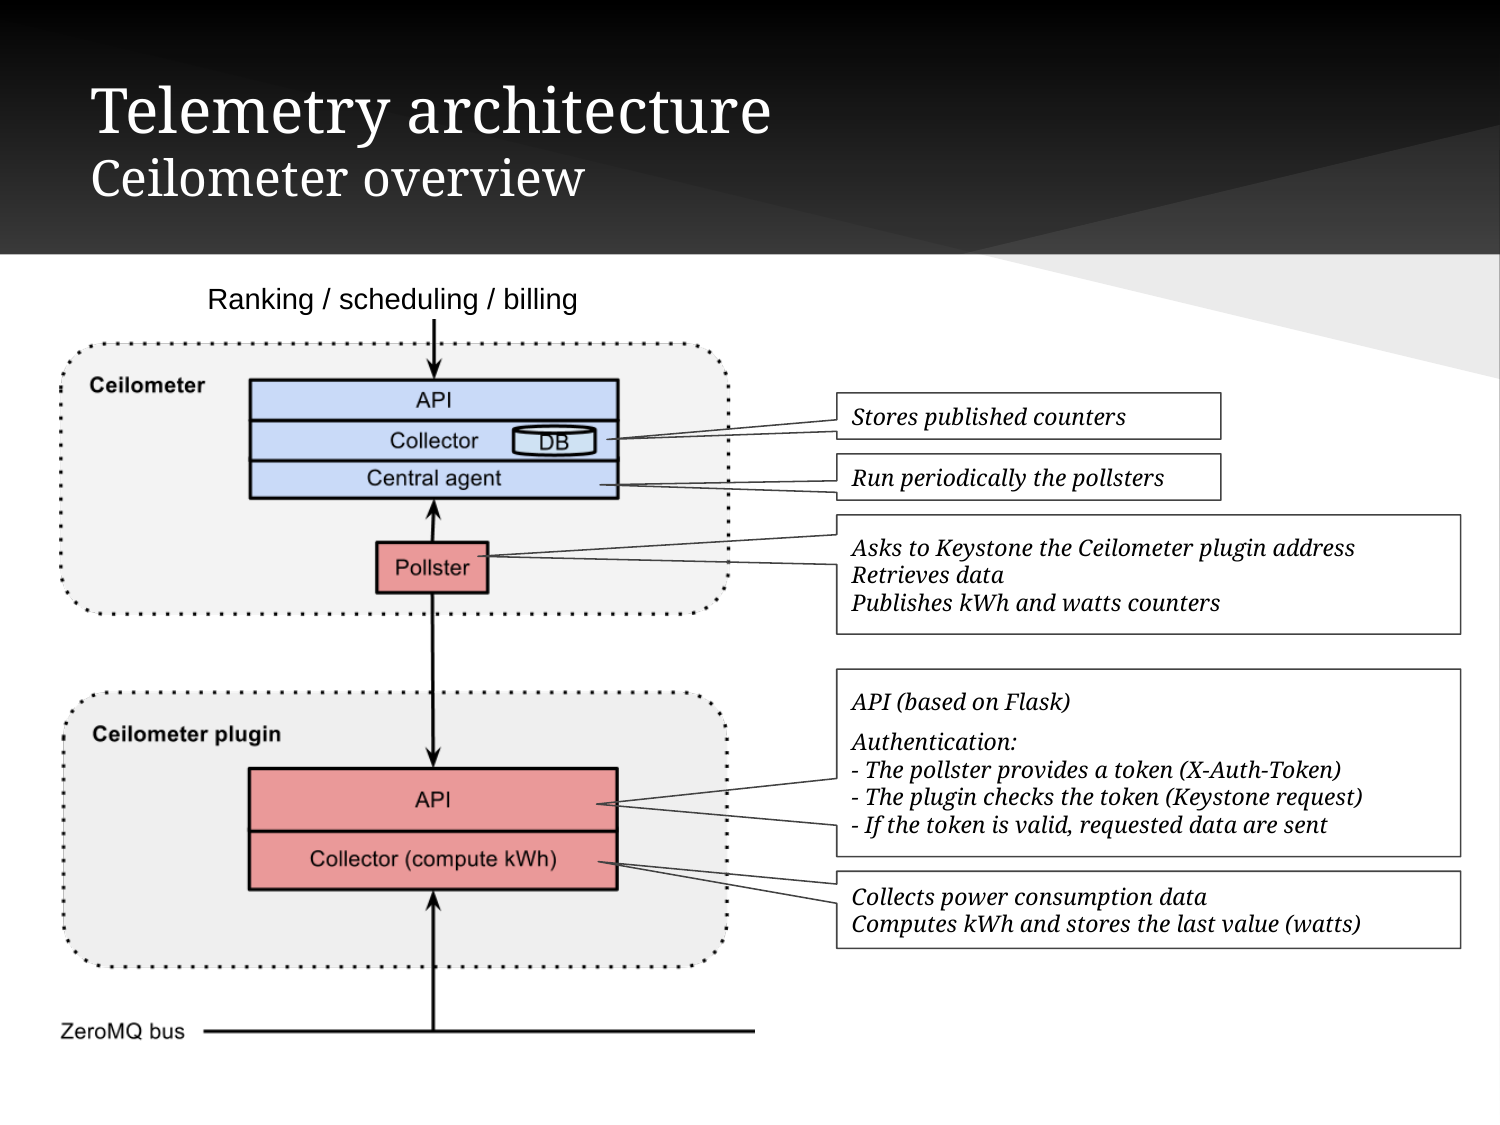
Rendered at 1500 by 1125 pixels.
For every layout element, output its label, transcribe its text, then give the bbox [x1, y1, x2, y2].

text_box API (based on Flask) Authentication: - The pollster provides a token (X-Auth-Token) - The plugin checks the token (Keystone request) - If the token is valid, requested data are sent [596, 669, 1461, 857]
text_box Ranking / scheduling / billing [71, 265, 723, 312]
title Telemetry architecture Ceilometer overview [75, 45, 1425, 233]
picture [40, 319, 755, 1064]
text_box Stores published counters [606, 392, 1221, 440]
text_box Run periodically the pollsters [600, 453, 1221, 501]
text_box Collects power consumption data Computes kWh and stores the last value (watts) [598, 861, 1461, 949]
text_box Asks to Keystone the Ceilometer plugin address Retrieves data Publishes kWh and watts counters [477, 514, 1461, 635]
